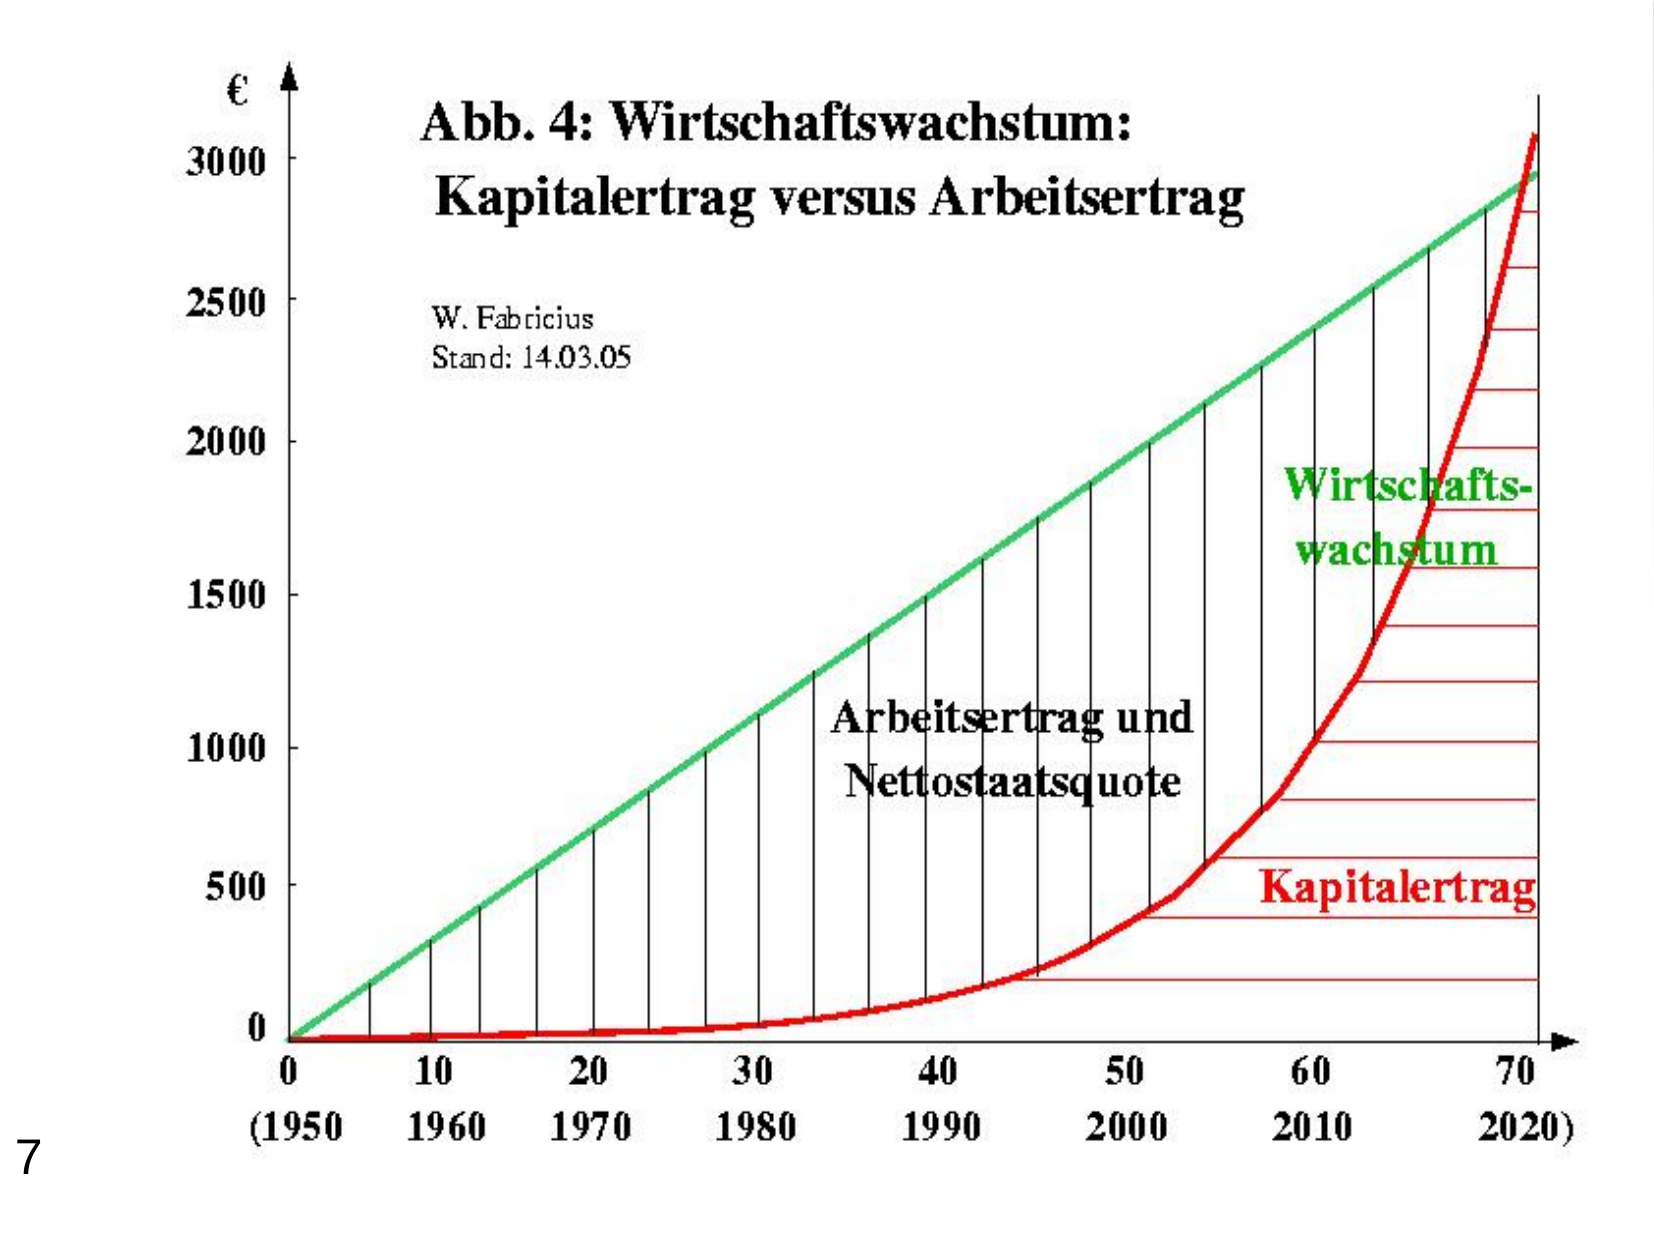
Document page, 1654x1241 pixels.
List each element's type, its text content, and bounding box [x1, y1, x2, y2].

picture [0, 0, 1654, 1232]
text_box <Nummer> [0, 1122, 280, 1198]
